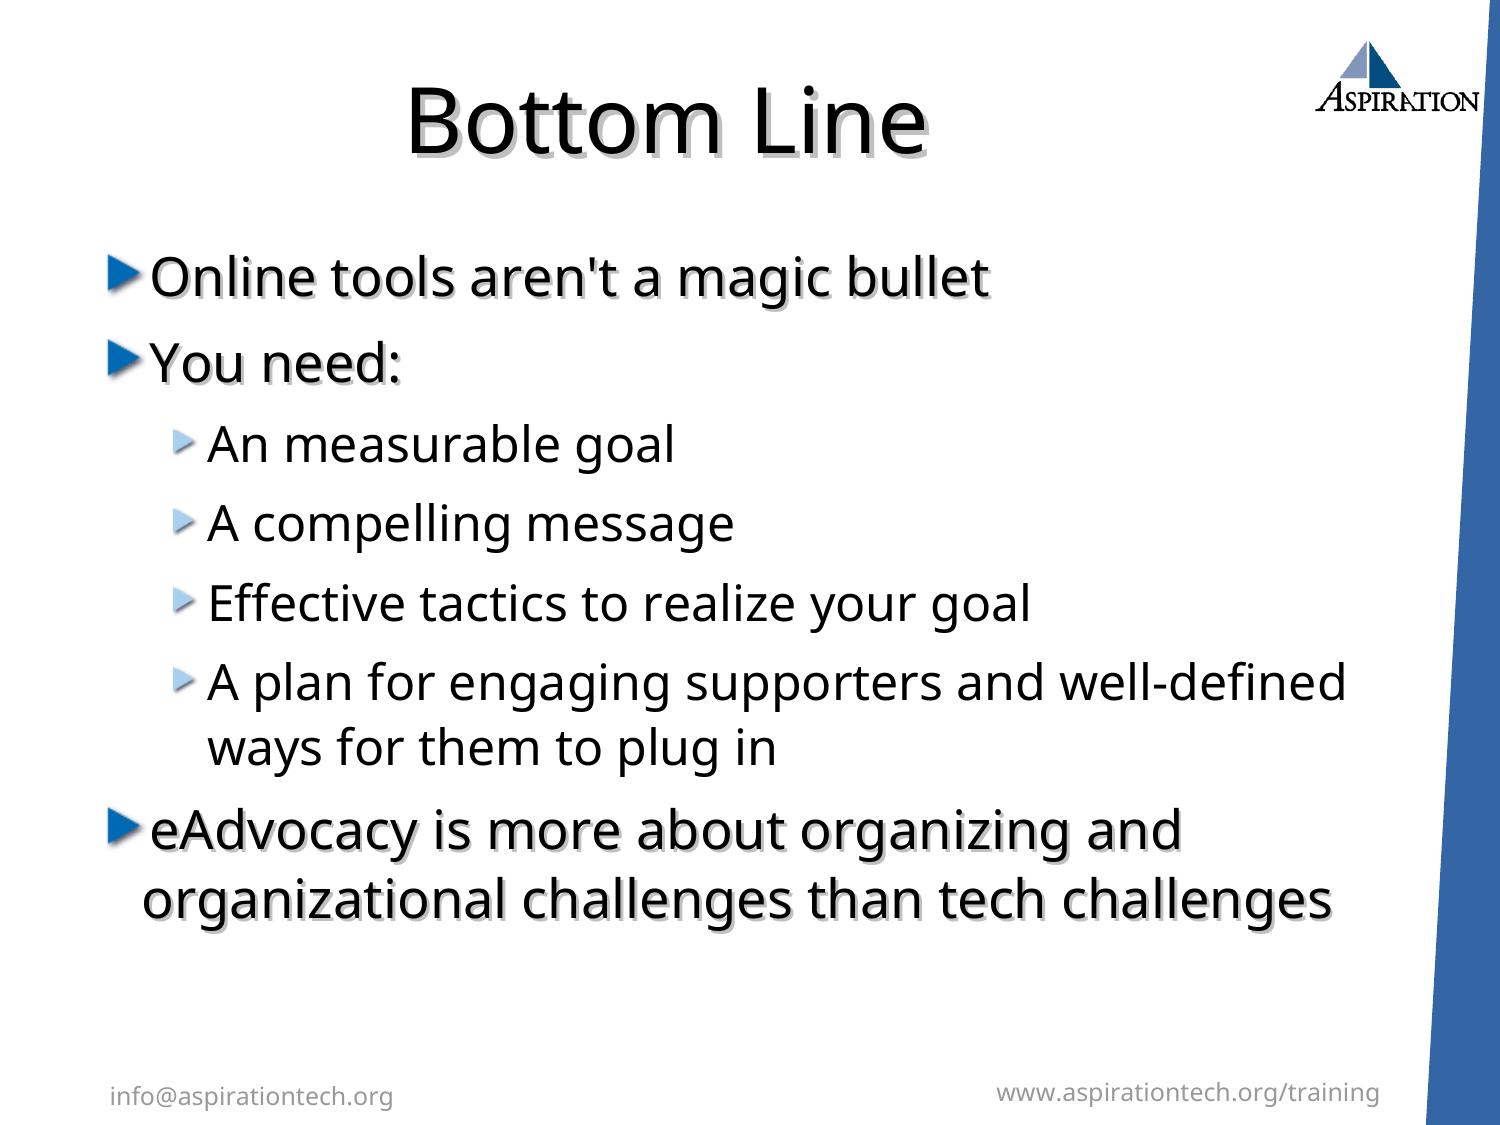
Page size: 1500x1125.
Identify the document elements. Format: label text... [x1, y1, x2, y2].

picture [1315, 41, 1480, 120]
list Online tools aren't a magic bullet You need: An measurable goal A compelling message Effective tactics to realize your goal A plan for engaging supporters and well-defined ways for them to plug in eAdvocacy is more about organizing and organizational challenges than tech challenges [49, 238, 1447, 930]
title Bottom Line [49, 19, 1284, 206]
